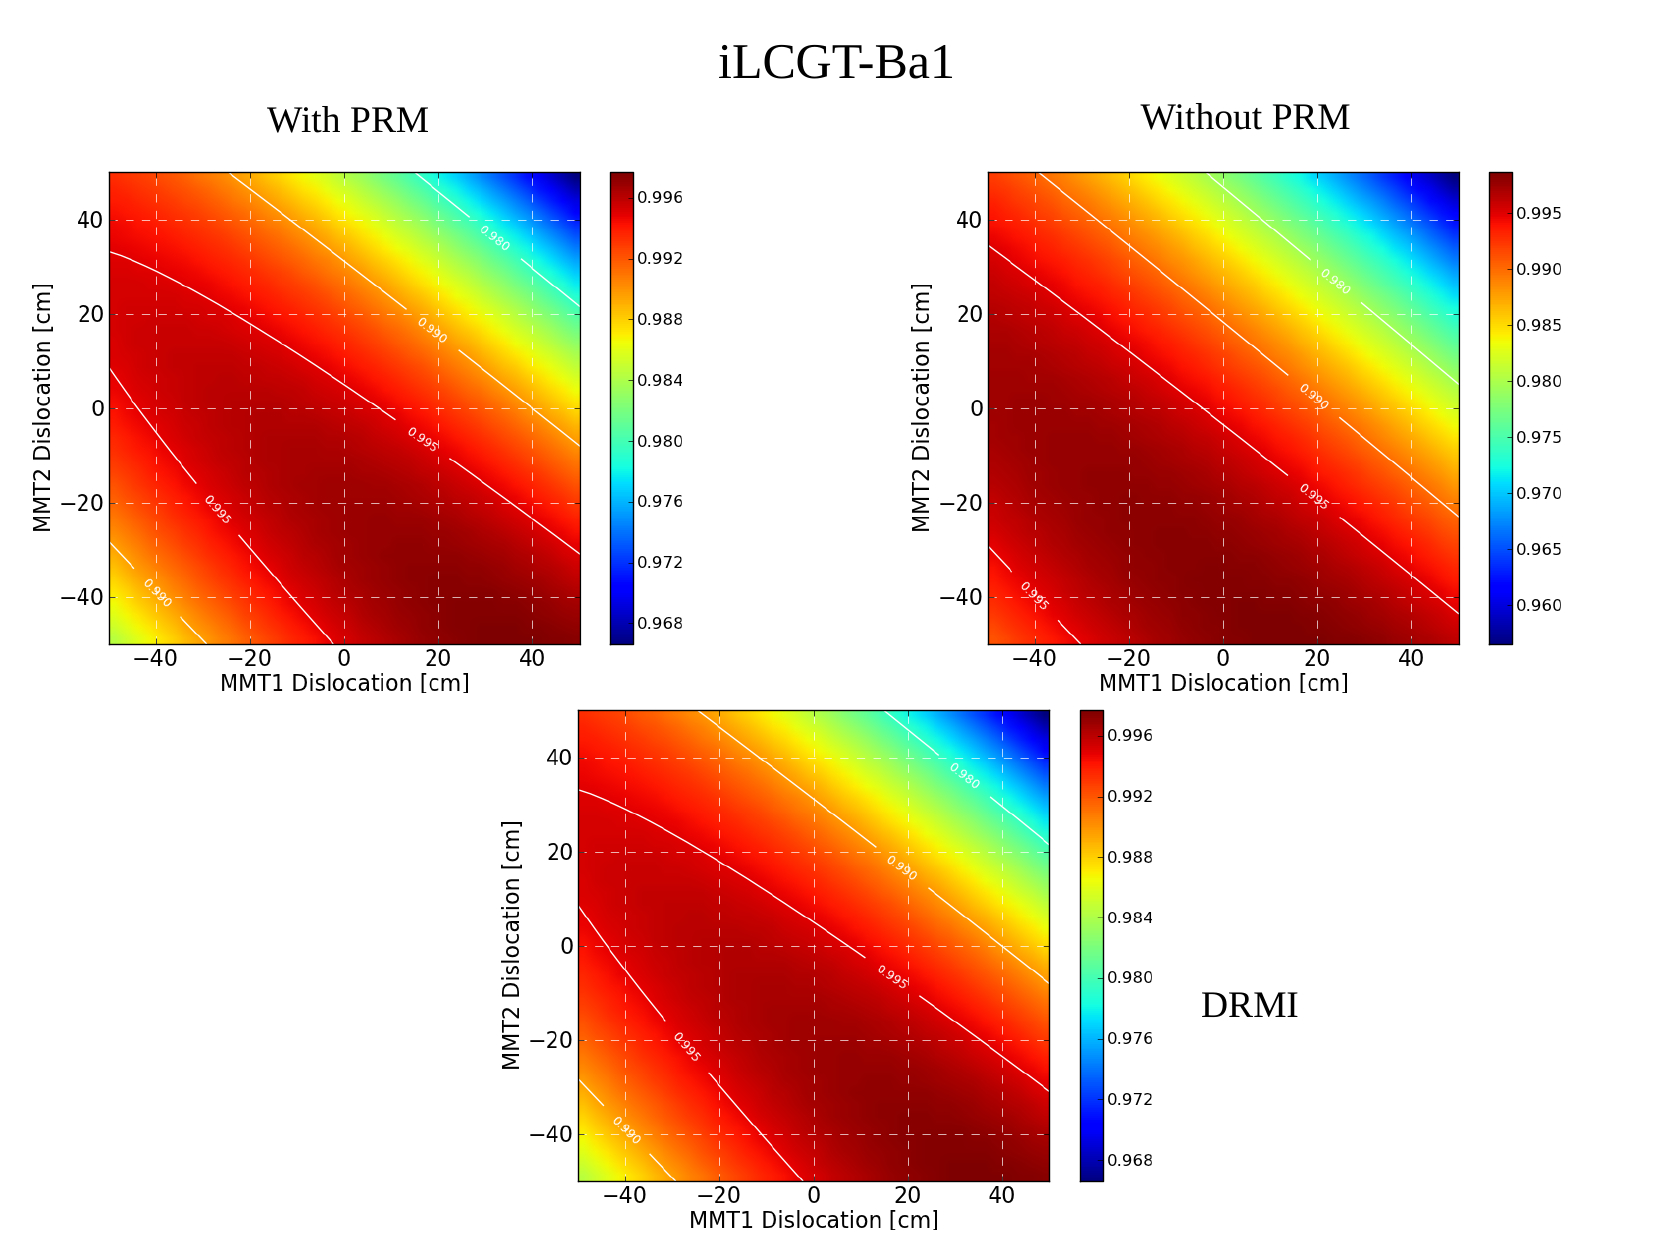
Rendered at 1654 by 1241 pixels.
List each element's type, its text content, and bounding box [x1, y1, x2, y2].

picture [911, 171, 1561, 693]
text_box DRMI [1186, 977, 1314, 1038]
text_box With PRM [252, 91, 446, 152]
text_box iLCGT-Ba1 [703, 26, 971, 103]
text_box Without PRM [1125, 88, 1368, 150]
picture [501, 709, 1152, 1230]
picture [32, 171, 682, 693]
